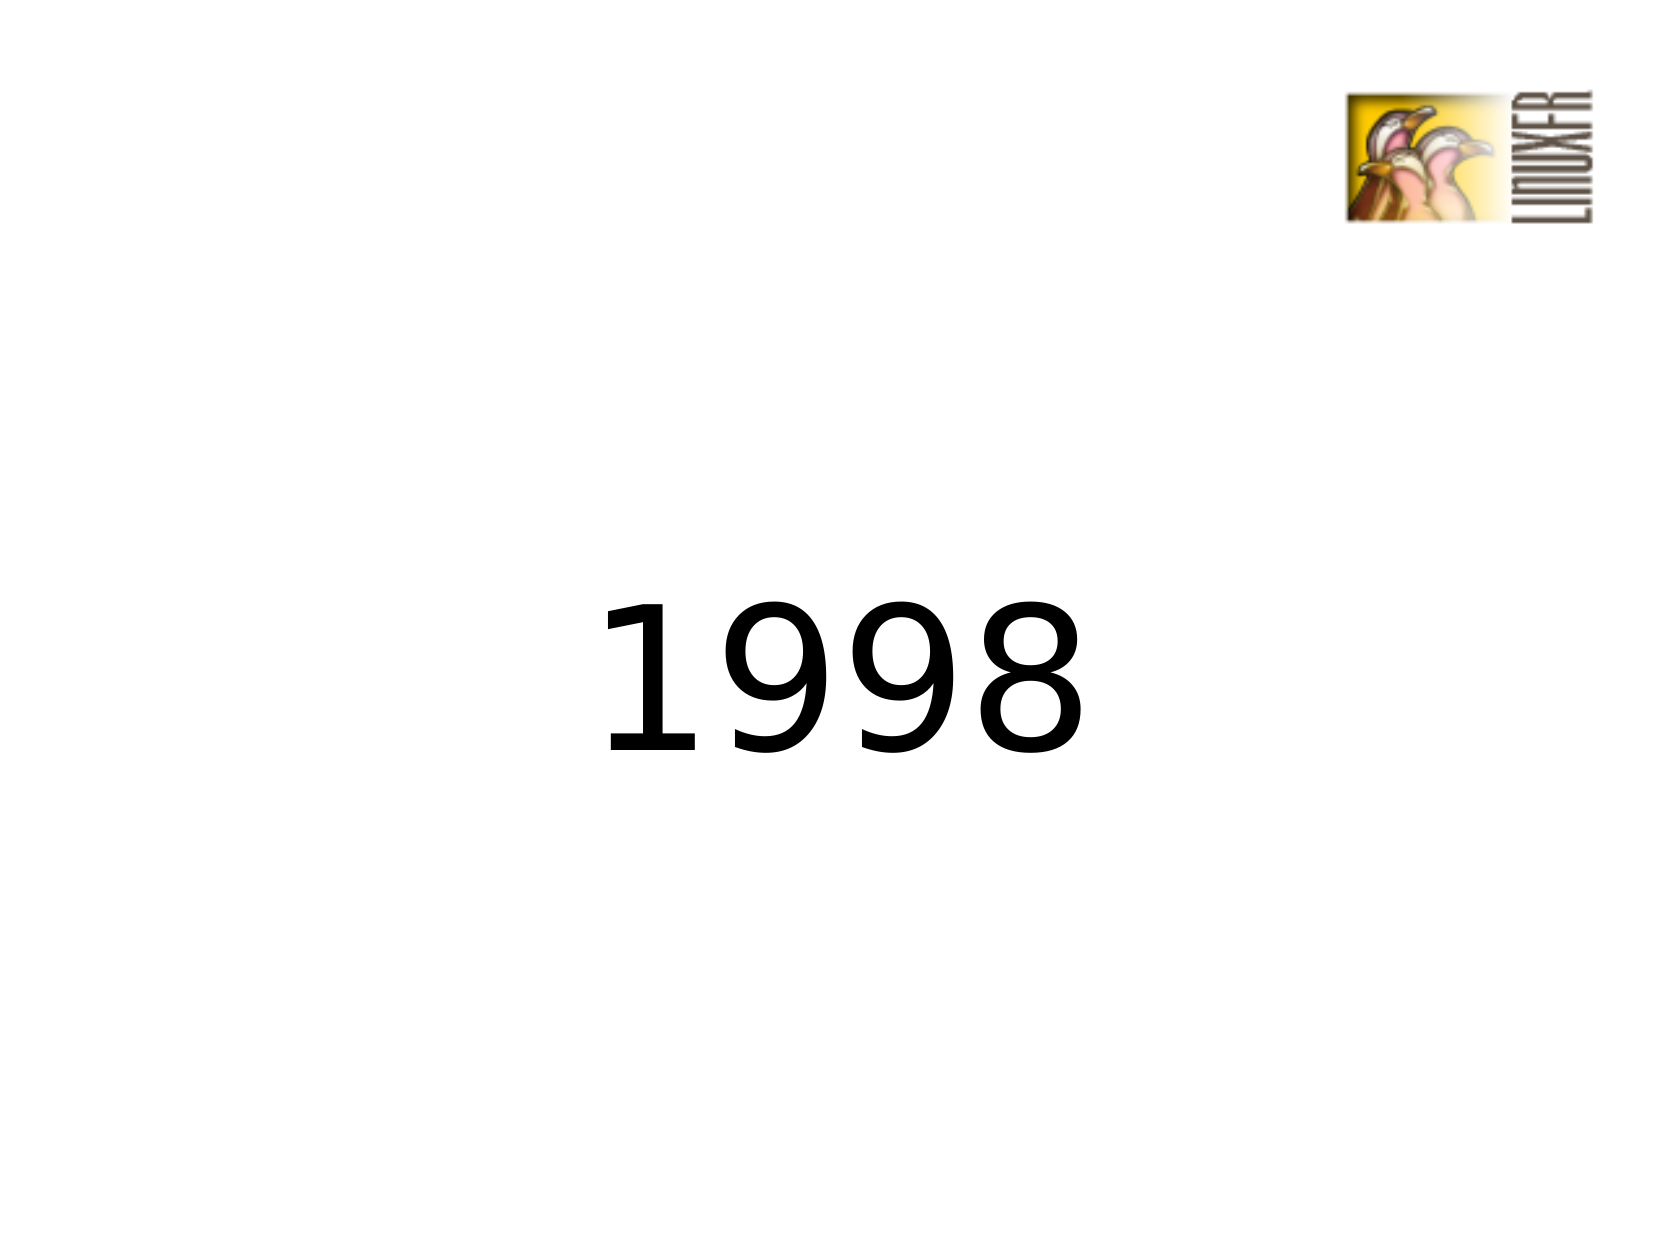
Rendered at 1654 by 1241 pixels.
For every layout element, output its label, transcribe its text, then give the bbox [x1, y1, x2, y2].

subtitle 1998 [54, 259, 1628, 1103]
picture [1341, 88, 1601, 229]
